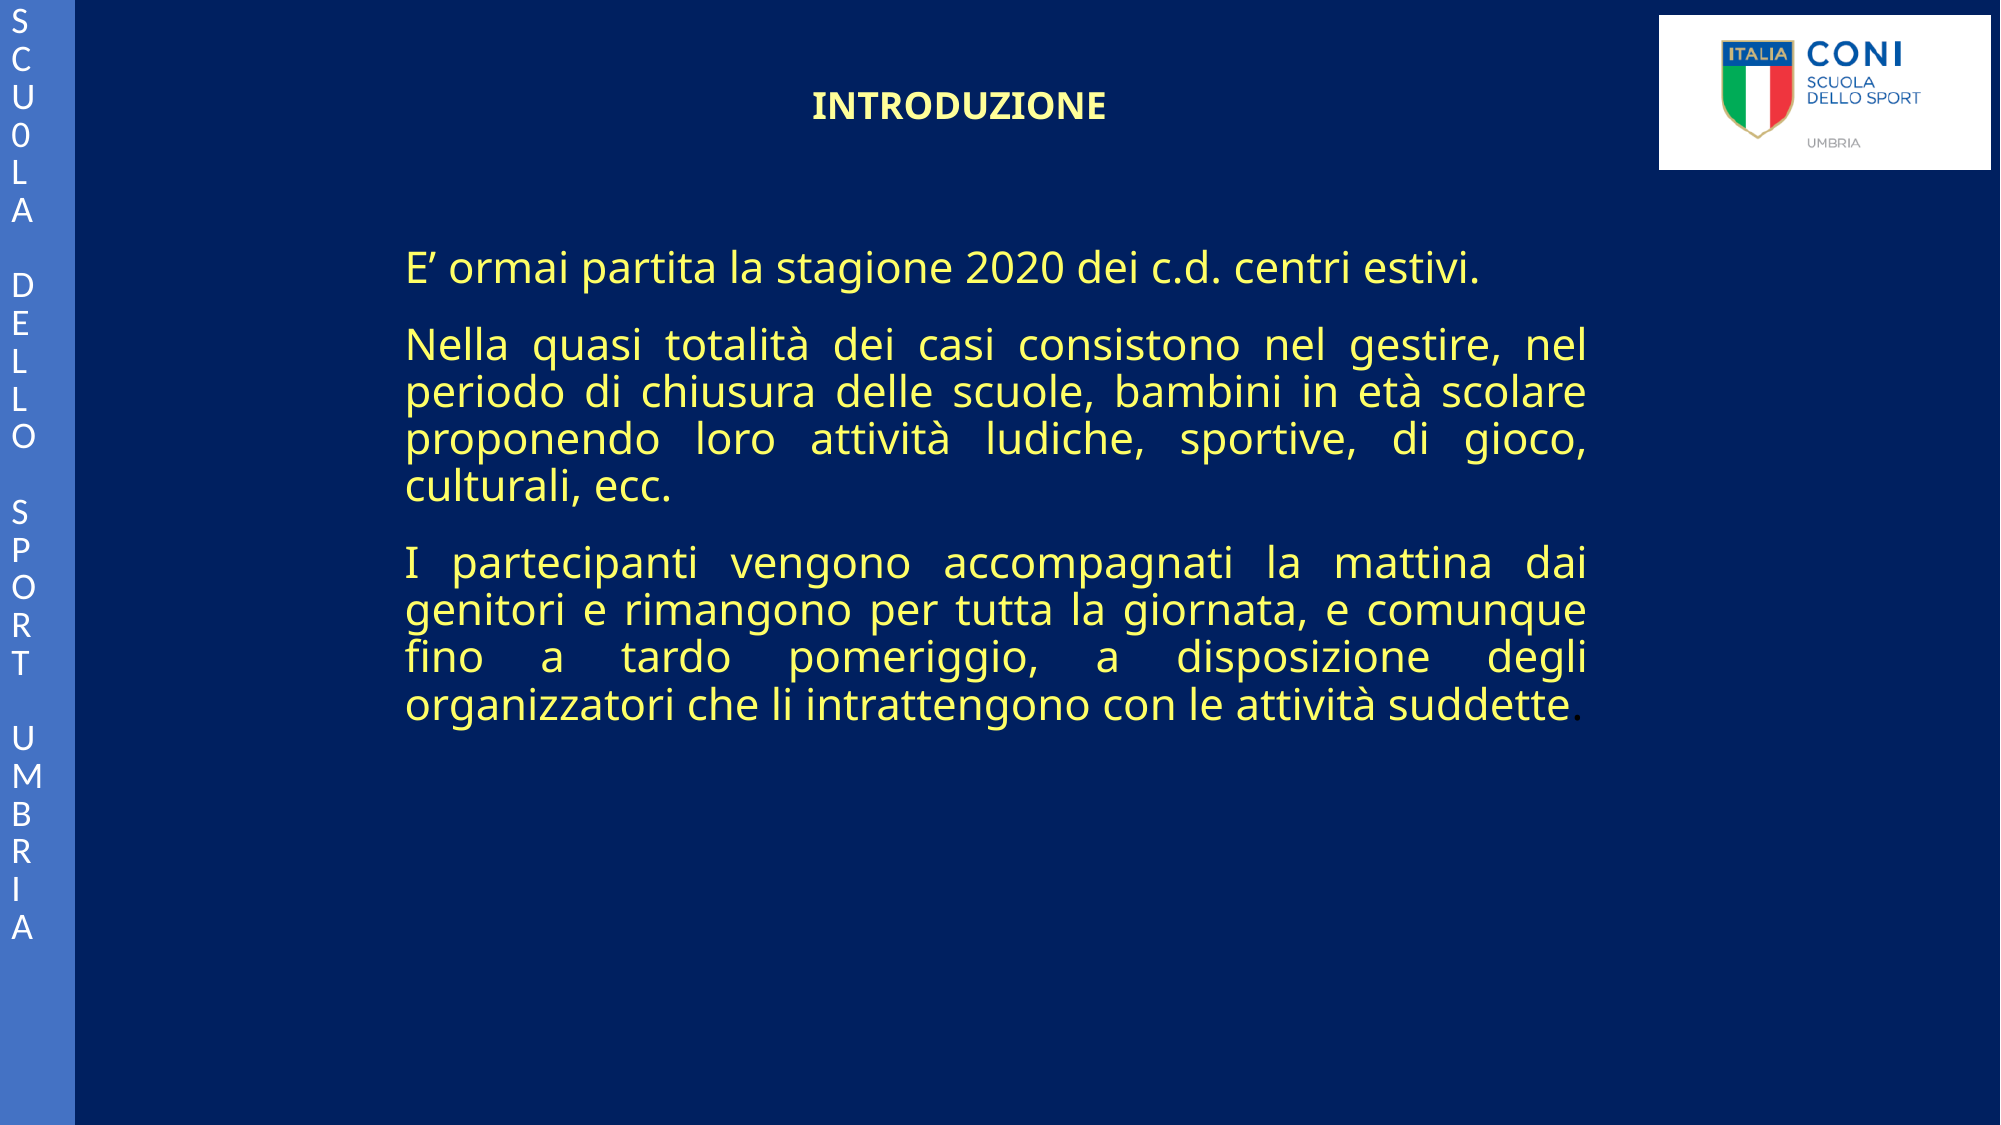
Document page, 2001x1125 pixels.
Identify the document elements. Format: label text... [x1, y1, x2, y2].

picture [1659, 15, 1991, 170]
title INTRODUZIONE [425, 80, 1495, 178]
table_header S C U 0 L A D E L L O S P O R T U M B R I A [0, 0, 75, 1125]
list E’ ormai partita la stagione 2020 dei c.d. centri estivi. Nella quasi totalità dei casi consistono nel gestire, nel periodo di chiusura delle scuole, bambini in età scolare proponendo loro attività ludiche, sportive, di gioco, culturali, ecc. I partecipanti vengono accompagnati la mattina dai genitori e rimangono per tutta la giornata, e comunque fino a tardo pomeriggio, a disposizione degli organizzatori che li intrattengono con le attività suddette. [389, 238, 1604, 981]
